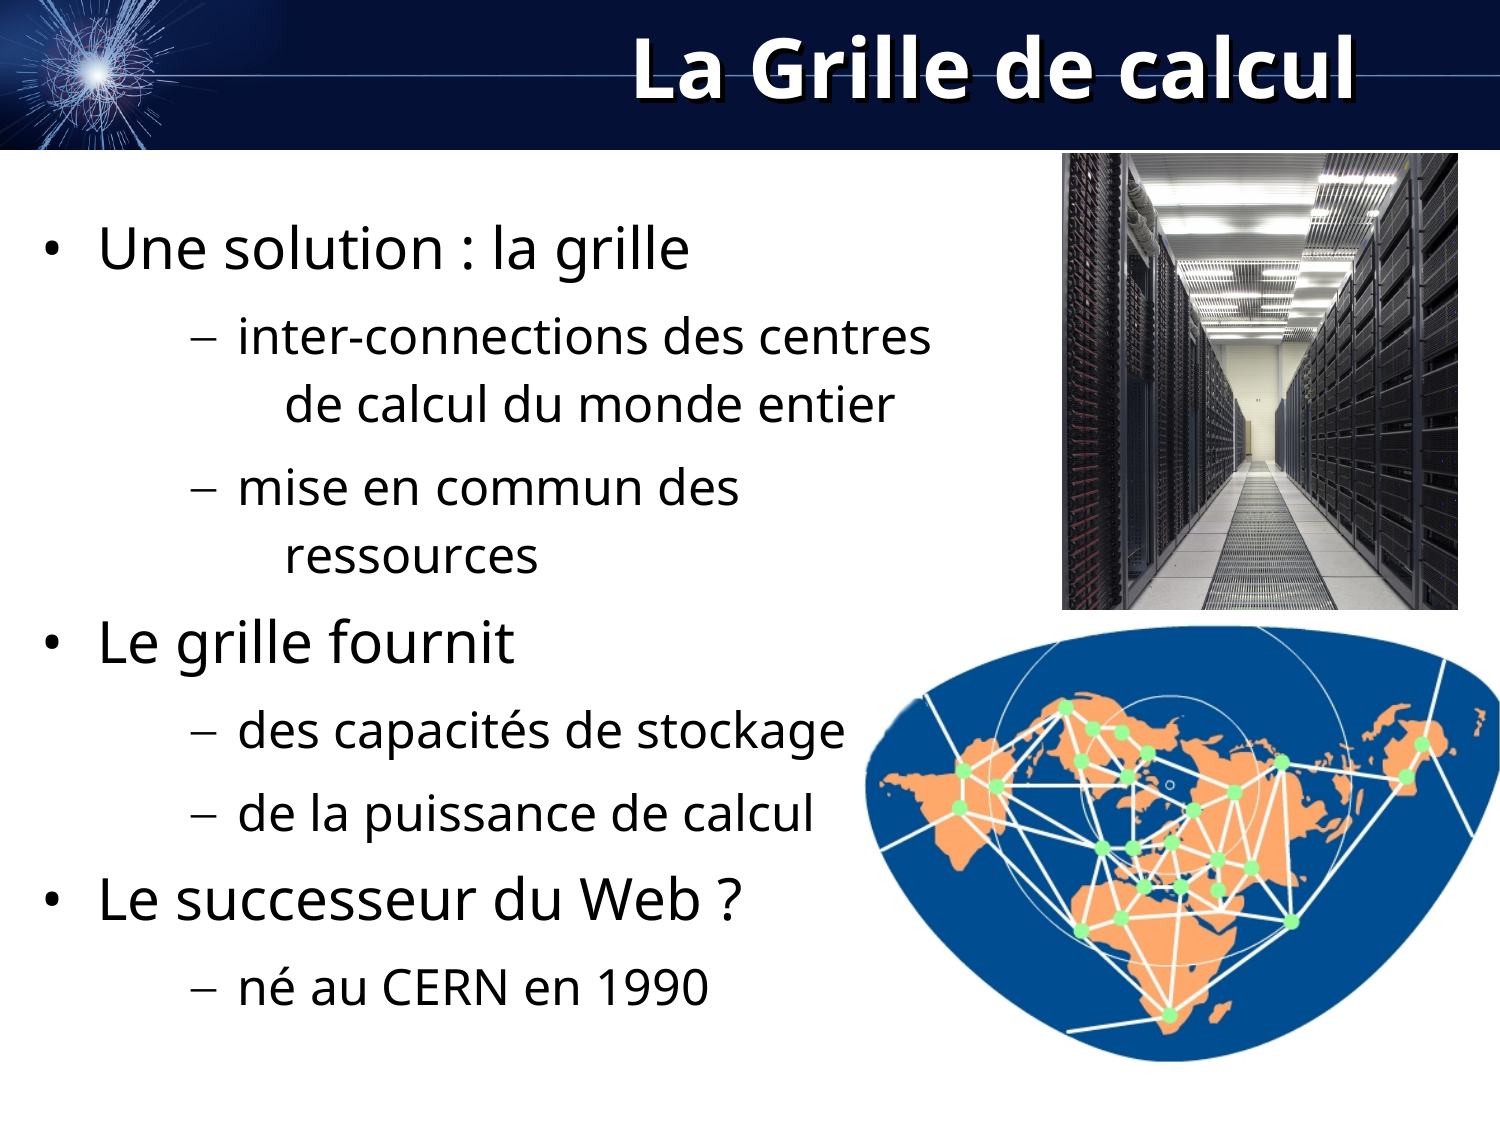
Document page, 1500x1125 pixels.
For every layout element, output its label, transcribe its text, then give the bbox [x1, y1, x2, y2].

picture [0, 0, 1500, 150]
picture [858, 153, 1500, 1063]
list Une solution : la grille inter-connections des centres de calcul du monde entier mise en commun des ressources Le grille fournit des capacités de stockage de la puissance de calcul Le successeur du Web ? né au CERN en 1990 [26, 199, 1010, 1004]
title La Grille de calcul [614, 7, 1500, 125]
